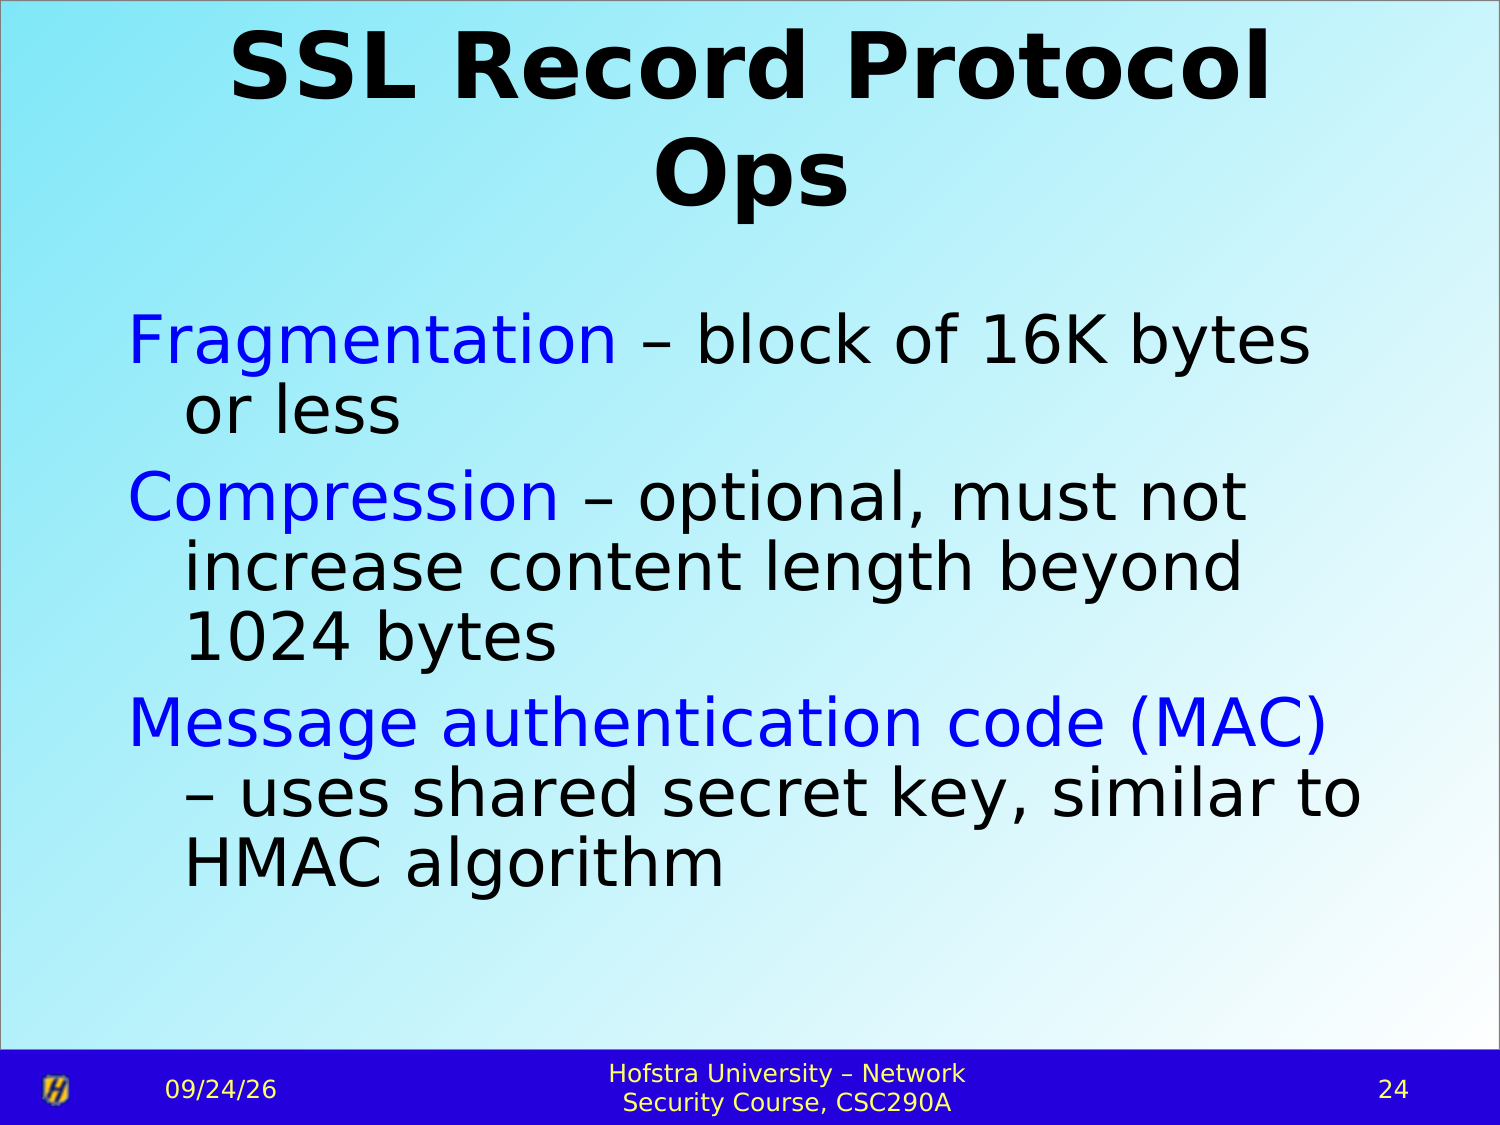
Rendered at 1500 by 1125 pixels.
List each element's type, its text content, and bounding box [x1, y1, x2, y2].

list Fragmentation – block of 16K bytes or less Compression – optional, must not increase content length beyond 1024 bytes Message authentication code (MAC) – uses shared secret key, similar to HMAC algorithm [112, 299, 1388, 976]
title SSL Record Protocol Ops [112, 5, 1391, 236]
picture [37, 1072, 76, 1110]
